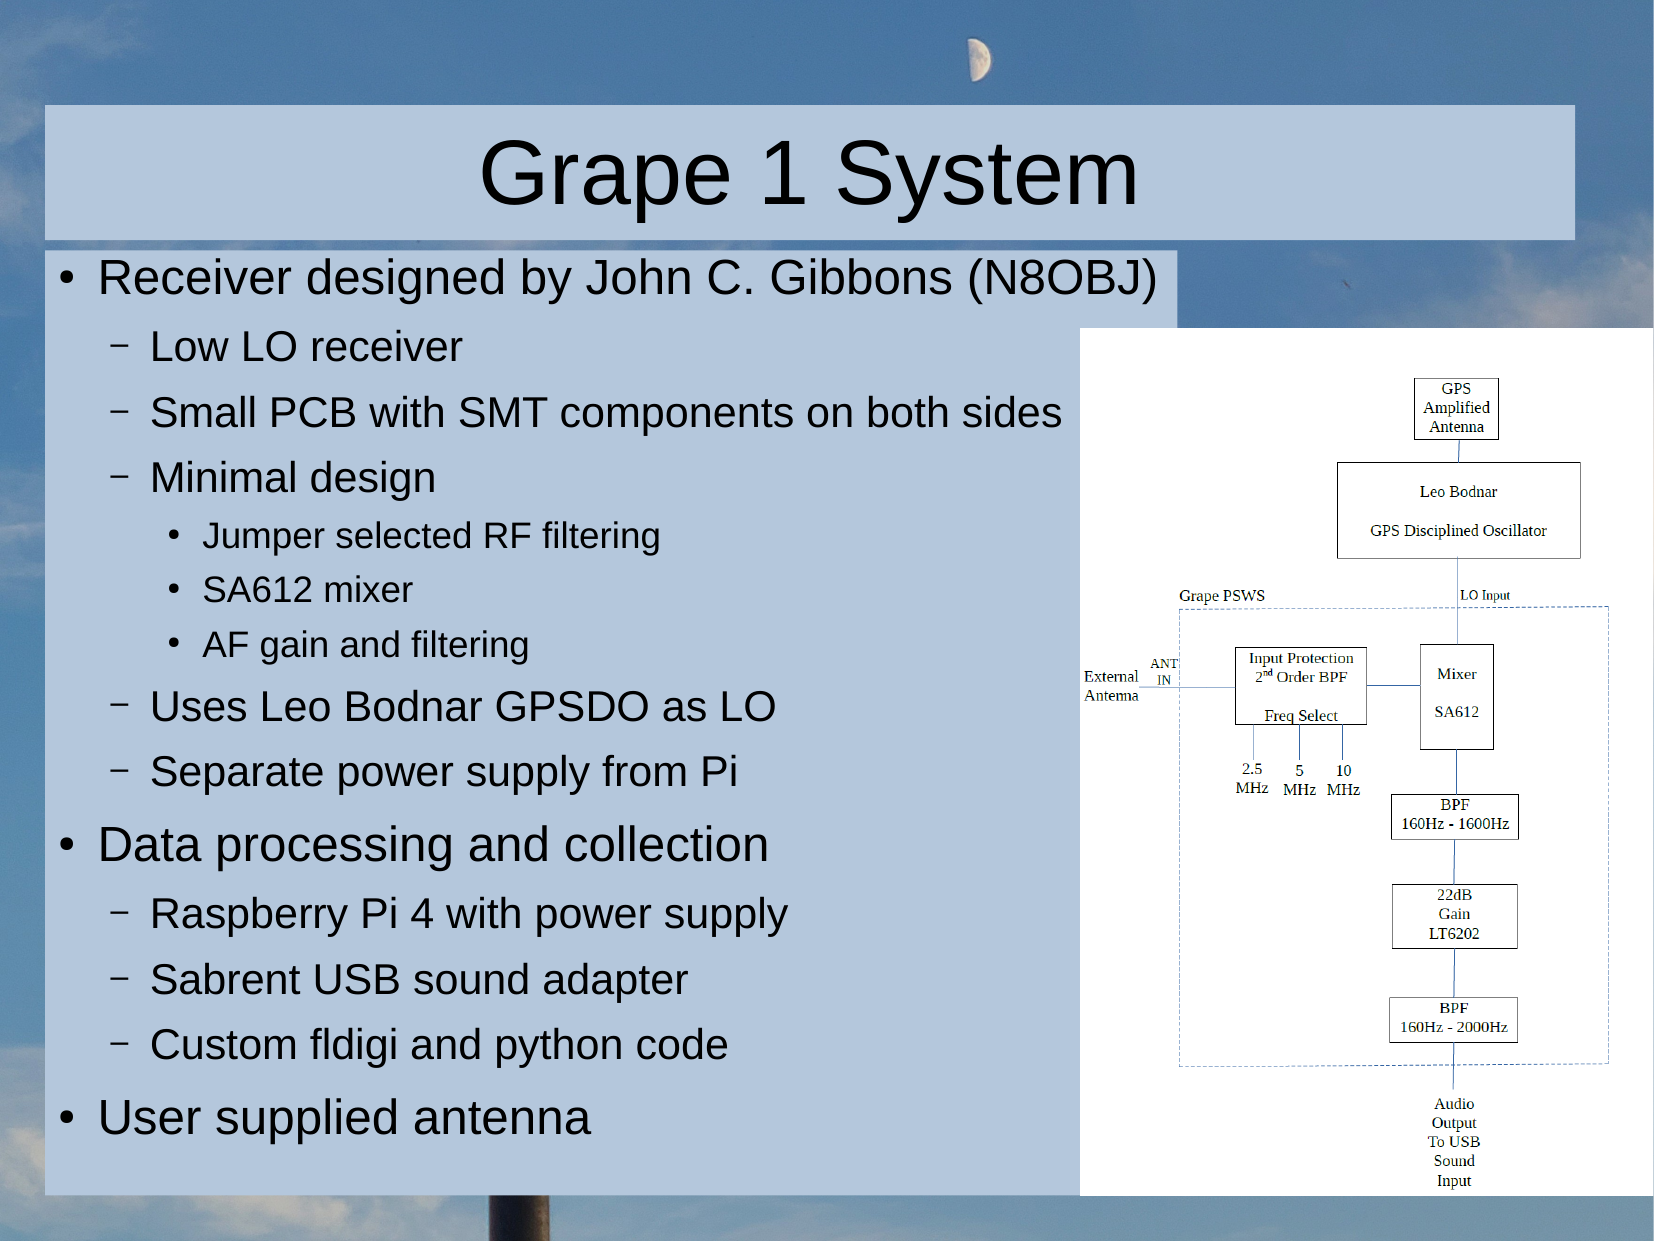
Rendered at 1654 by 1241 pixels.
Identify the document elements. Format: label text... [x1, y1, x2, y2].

list Receiver designed by John C. Gibbons (N8OBJ) Low LO receiver Small PCB with SMT components on both sides Minimal design Jumper selected RF filtering SA612 mixer AF gain and filtering Uses Leo Bodnar GPSDO as LO Separate power supply from Pi Data processing and collection Raspberry Pi 4 with power supply Sabrent USB sound adapter Custom fldigi and python code User supplied antenna [45, 250, 1178, 1196]
title Grape 1 System [45, 105, 1576, 241]
picture [0, 0, 1654, 1241]
